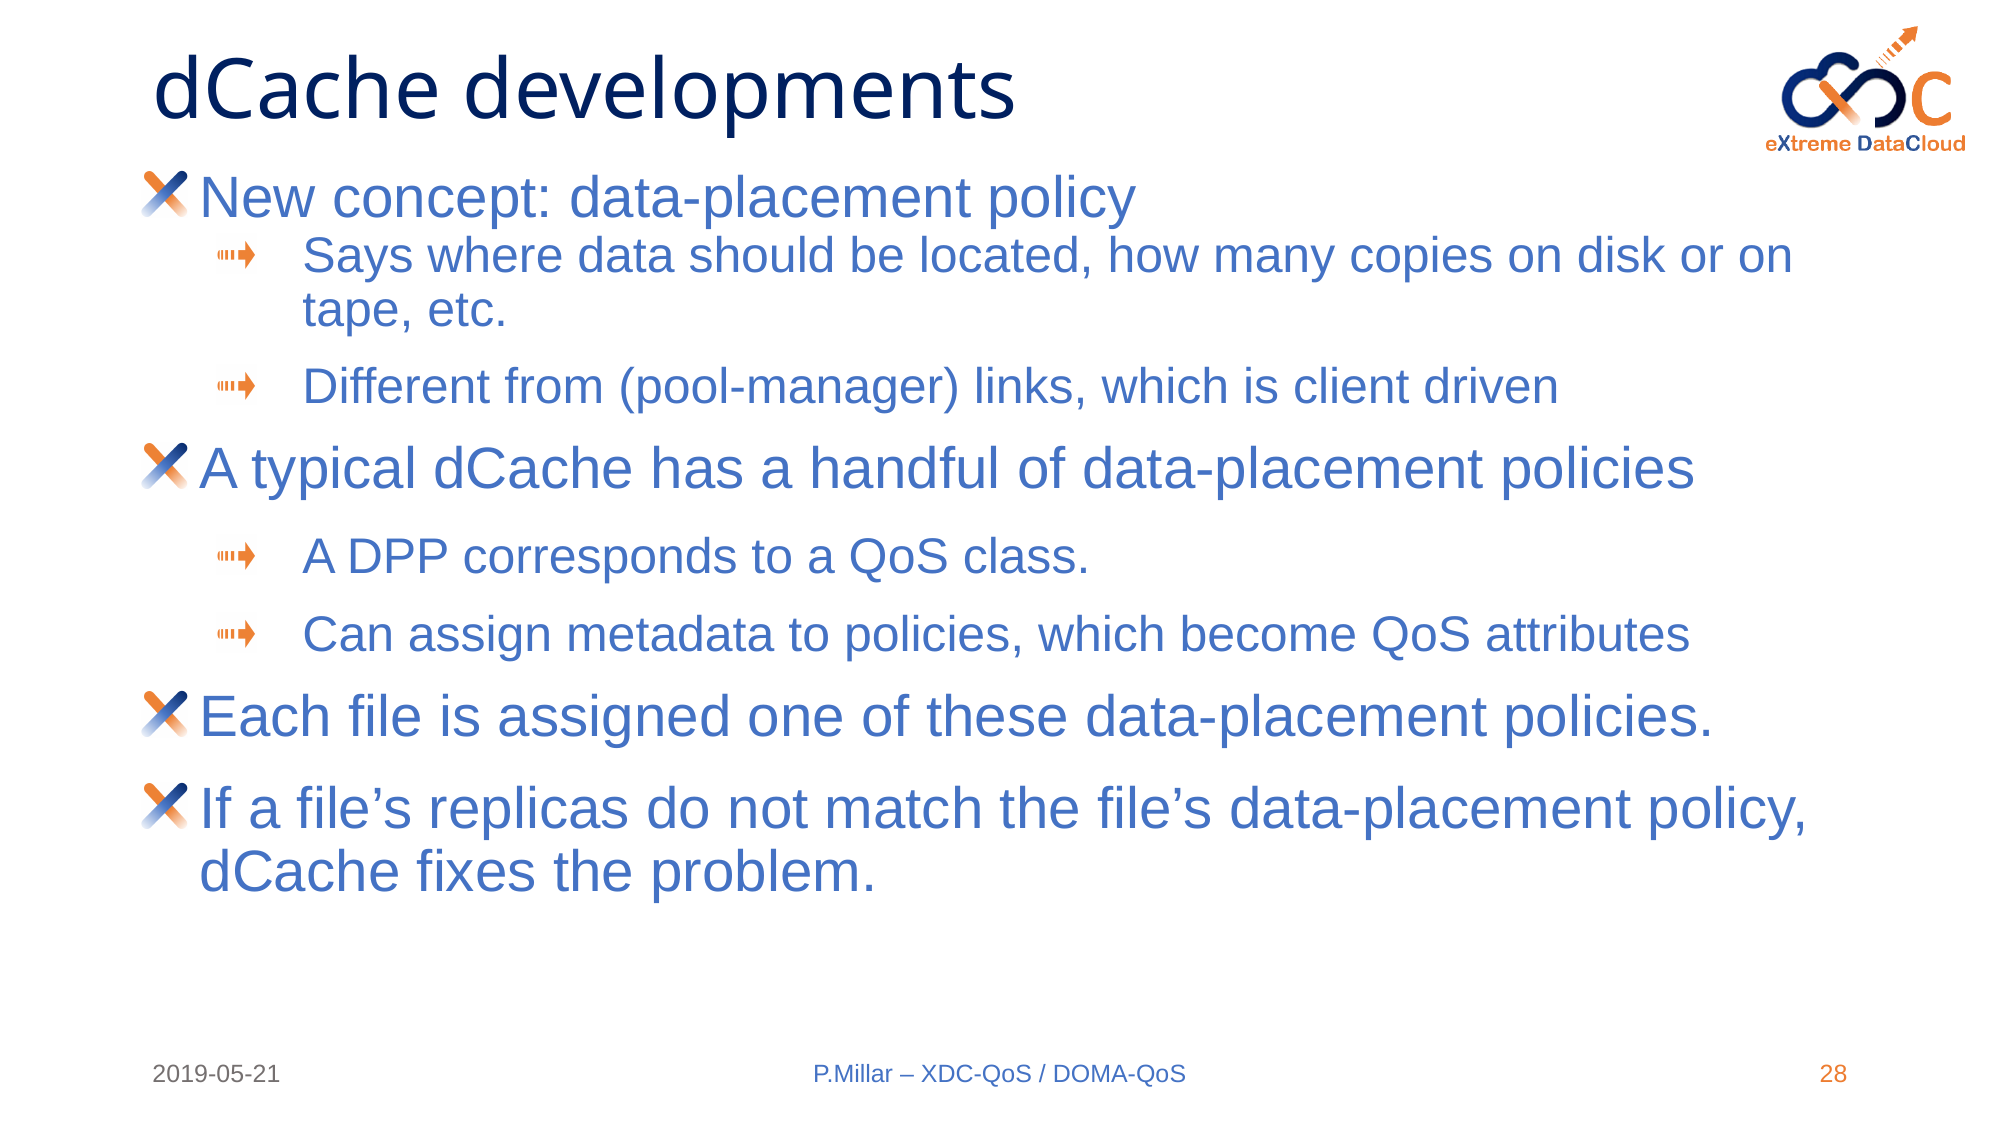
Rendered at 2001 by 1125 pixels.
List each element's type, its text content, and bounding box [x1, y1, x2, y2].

slide_number <number> [1412, 1042, 1863, 1103]
title dCache developments [137, 18, 1777, 151]
slide_number 2019-05-21 [137, 1042, 588, 1103]
list New concept: data-placement policy Says where data should be located, how many copies on disk or on tape, etc. Different from (pool-manager) links, which is client driven A typical dCache has a handful of data-placement policies A DPP corresponds to a QoS class. Can assign metadata to policies, which become QoS attributes Each file is assigned one of these data-placement policies. If a file’s replicas do not match the file’s data-placement policy, dCache fixes the problem. [126, 151, 1905, 1017]
footer P.Millar – XDC-QoS / DOMA-QoS [662, 1042, 1338, 1103]
picture [1777, 18, 1985, 170]
